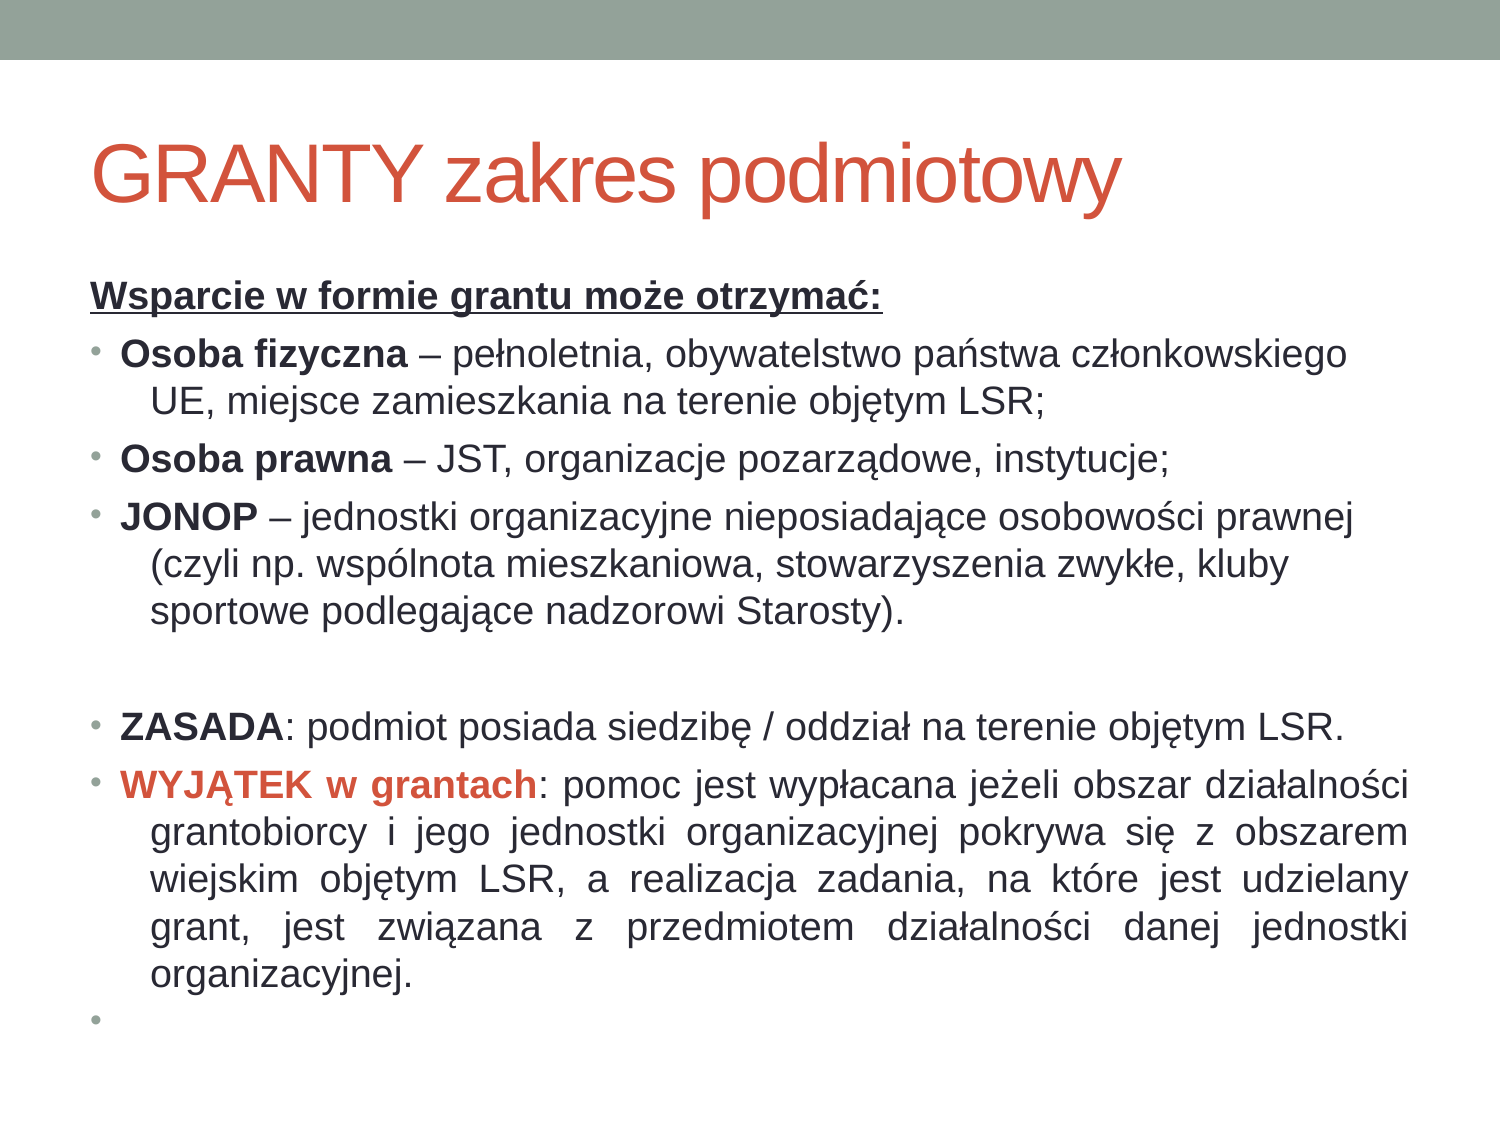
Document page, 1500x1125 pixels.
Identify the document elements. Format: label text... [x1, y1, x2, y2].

list Wsparcie w formie grantu może otrzymać: Osoba fizyczna – pełnoletnia, obywatelstwo państwa członkowskiego UE, miejsce zamieszkania na terenie objętym LSR; Osoba prawna – JST, organizacje pozarządowe, instytucje; JONOP – jednostki organizacyjne nieposiadające osobowości prawnej (czyli np. wspólnota mieszkaniowa, stowarzyszenia zwykłe, kluby sportowe podlegające nadzorowi Starosty). ZASADA: podmiot posiada siedzibę / oddział na terenie objętym LSR. WYJĄTEK w grantach: pomoc jest wypłacana jeżeli obszar działalności grantobiorcy i jego jednostki organizacyjnej pokrywa się z obszarem wiejskim objętym LSR, a realizacja zadania, na które jest udzielany grant, jest związana z przedmiotem działalności danej jednostki organizacyjnej. [75, 262, 1426, 1063]
title GRANTY zakres podmiotowy [75, 87, 1426, 251]
